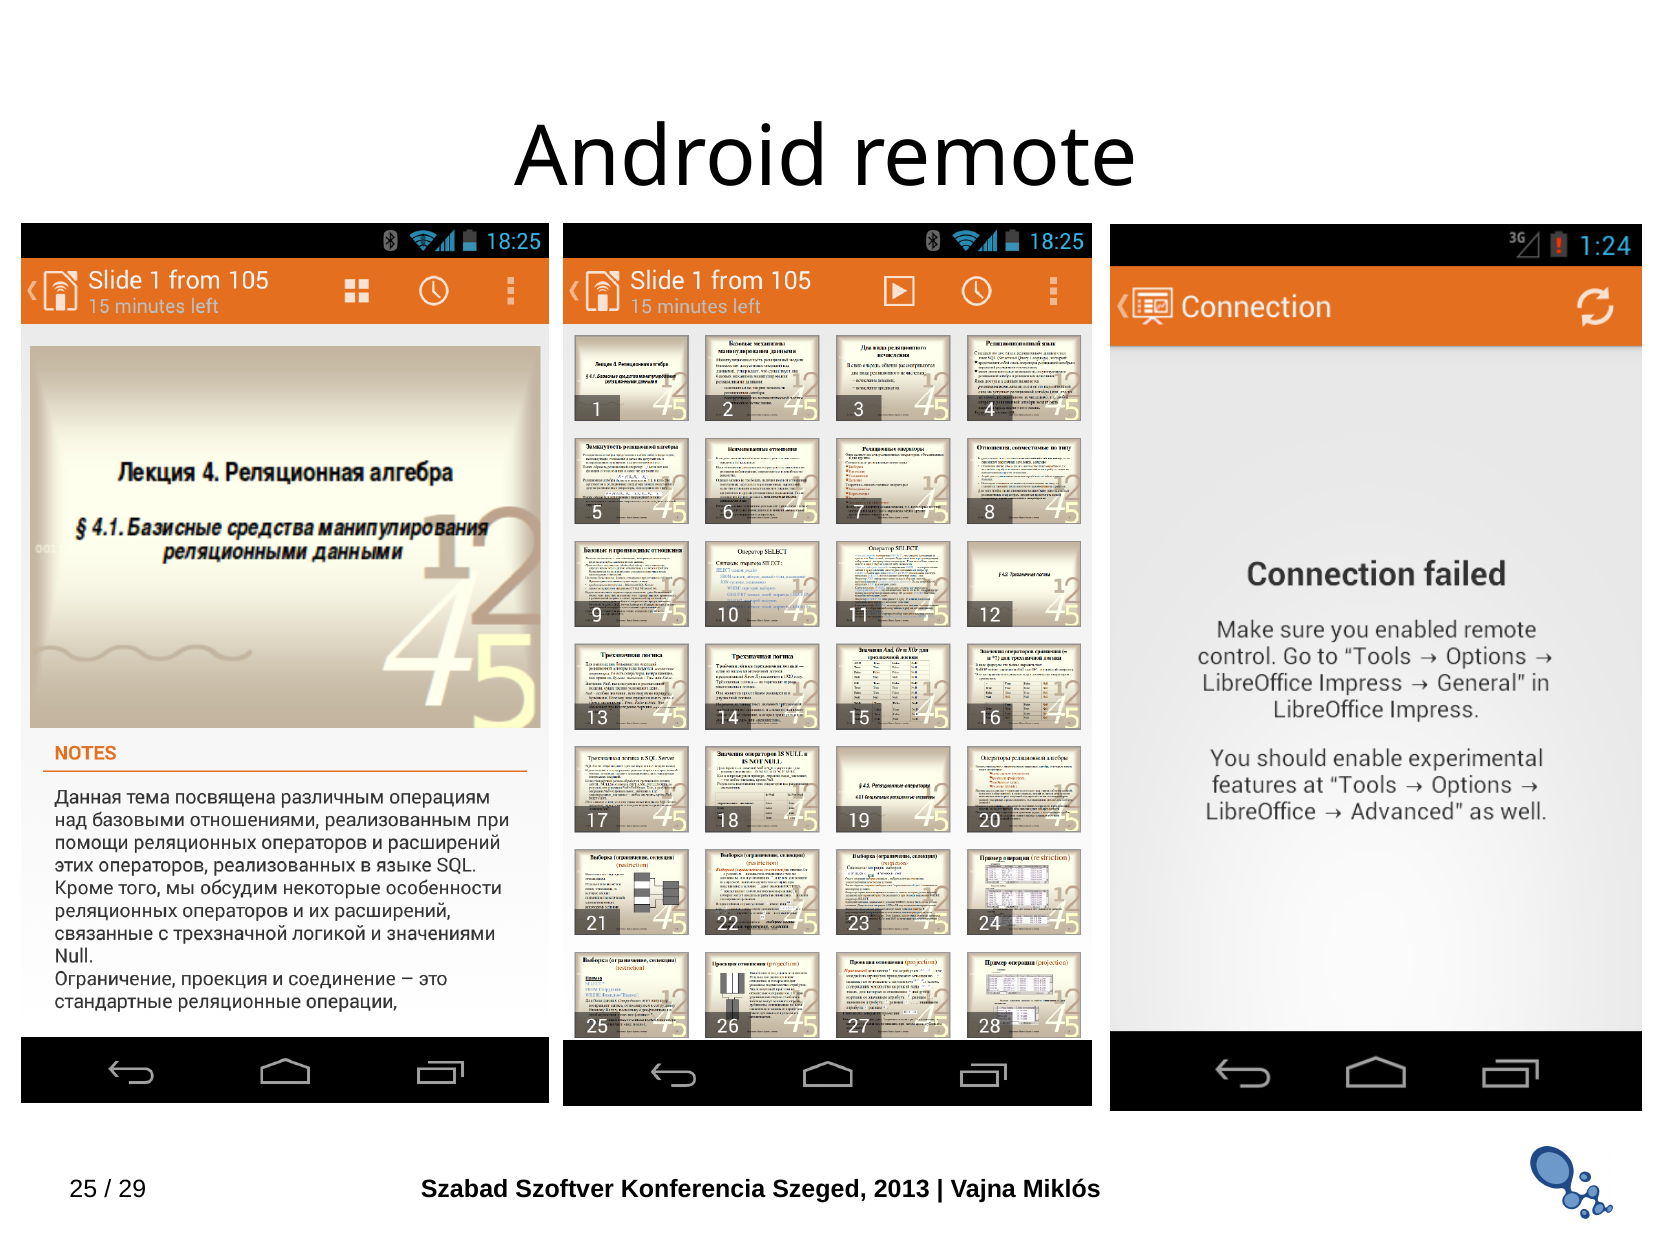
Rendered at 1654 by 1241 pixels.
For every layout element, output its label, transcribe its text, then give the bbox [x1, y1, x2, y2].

picture [563, 223, 1092, 1106]
picture [1110, 224, 1642, 1111]
picture [21, 223, 549, 1103]
picture [1530, 1146, 1613, 1219]
title Android remote [82, 49, 1571, 257]
